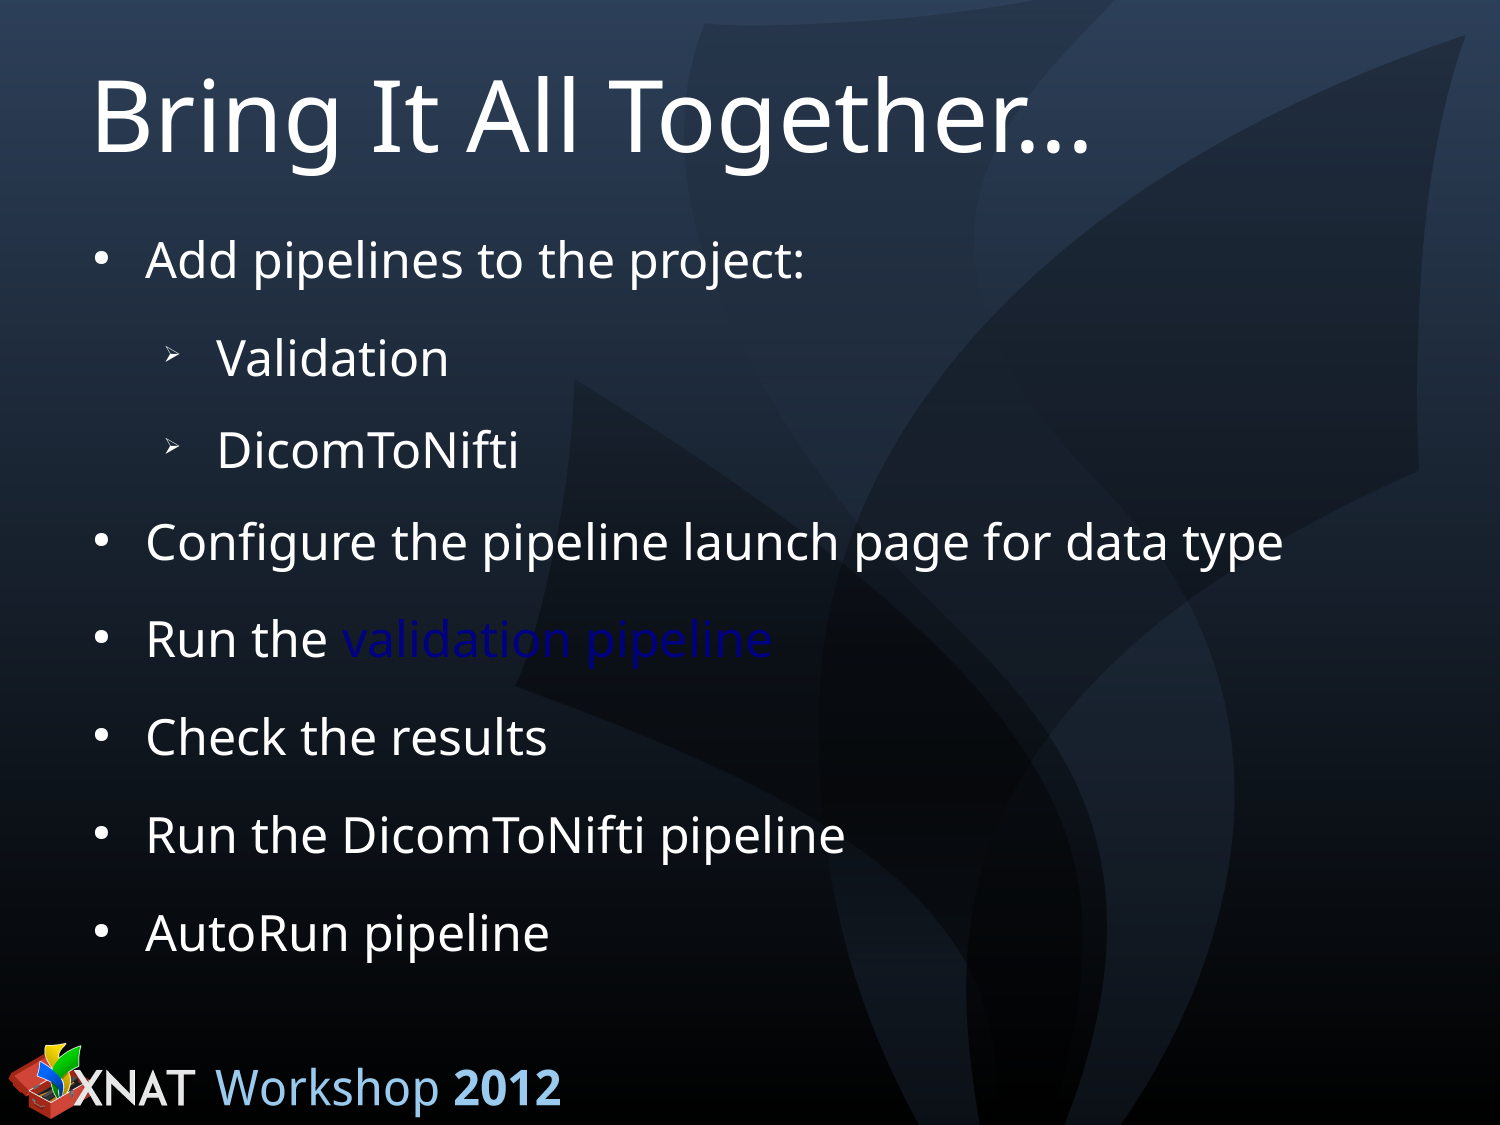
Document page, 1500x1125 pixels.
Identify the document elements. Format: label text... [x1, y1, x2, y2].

list Add pipelines to the project: Validation DicomToNifti Configure the pipeline launch page for data type Run the validation pipeline Check the results Run the DicomToNifti pipeline AutoRun pipeline [75, 225, 1425, 866]
title Bring It All Together... [75, 45, 1425, 188]
list [60, 215, 1425, 1005]
picture [0, 0, 1500, 1125]
